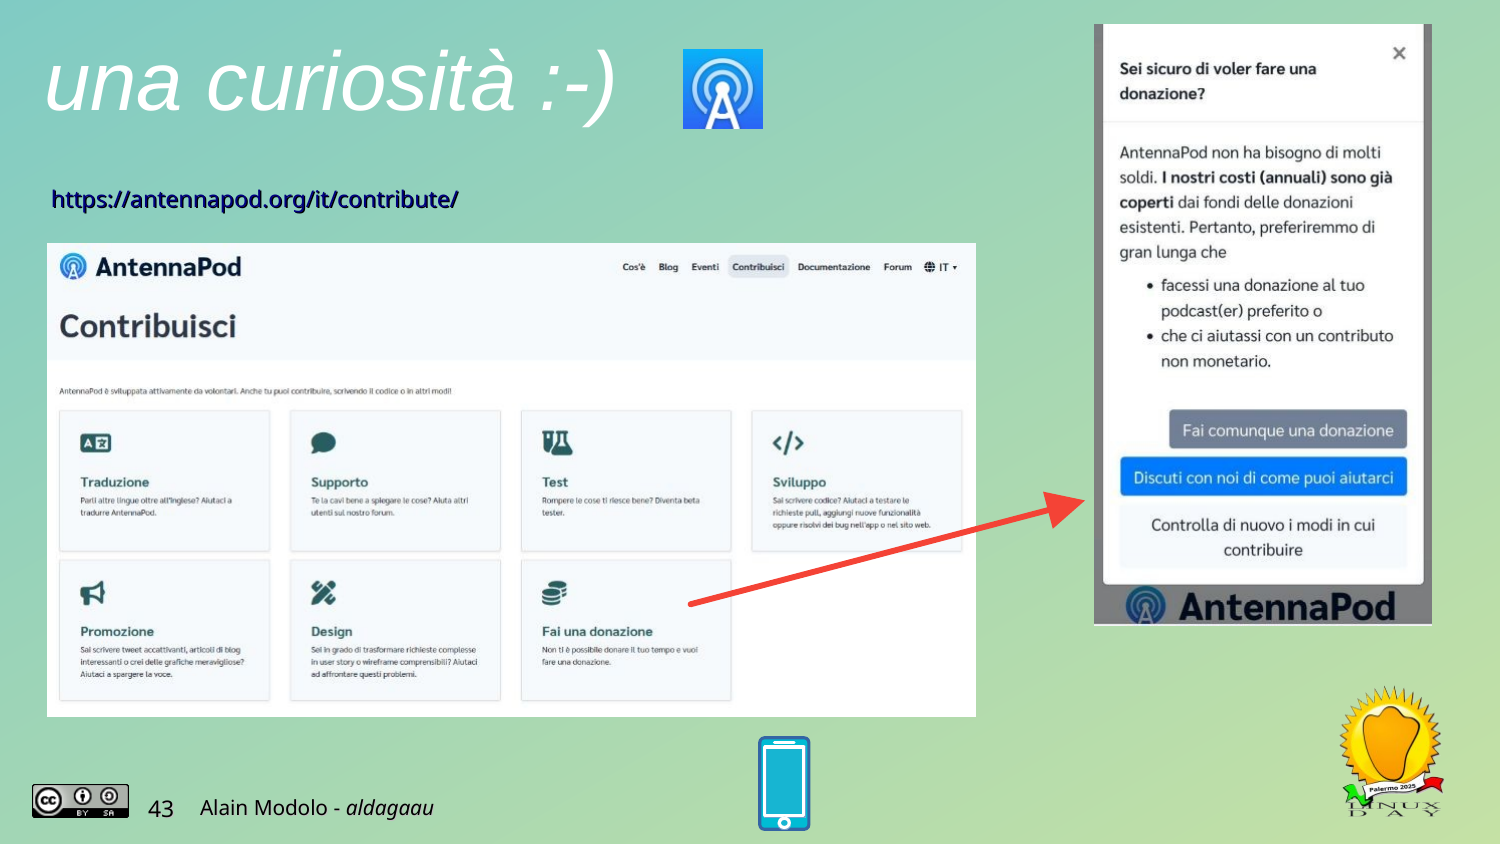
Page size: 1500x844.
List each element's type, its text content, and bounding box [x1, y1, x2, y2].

picture [683, 57, 763, 129]
title una curiosità :-) [18, 0, 645, 196]
picture [47, 243, 976, 717]
picture [1233, 670, 1500, 844]
picture [1094, 24, 1432, 626]
text_box [759, 737, 809, 830]
picture [32, 784, 129, 818]
text_box https://antennapod.org/it/contribute/ [36, 175, 705, 233]
